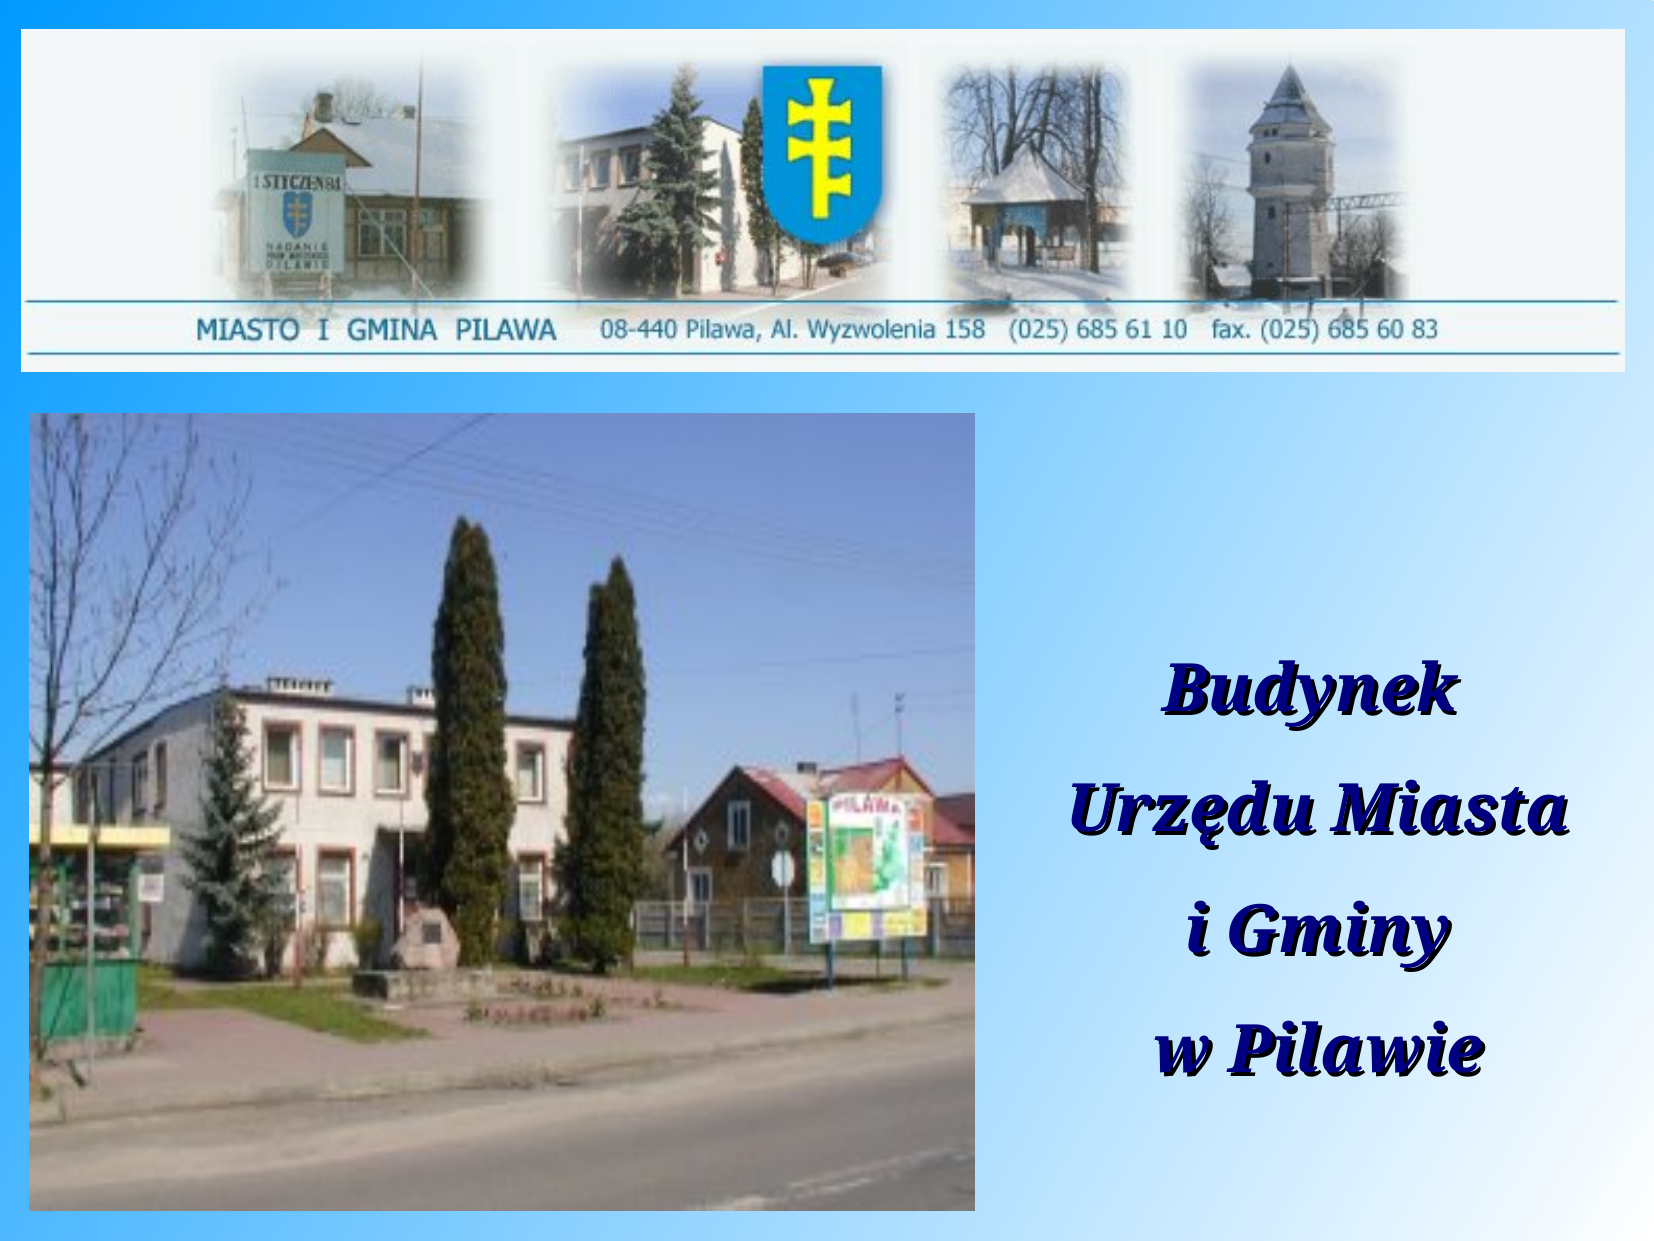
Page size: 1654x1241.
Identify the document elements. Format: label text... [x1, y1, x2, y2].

picture [29, 413, 975, 1211]
picture [21, 29, 1625, 372]
list Budynek Urzędu Miasta i Gminy w Pilawie [964, 399, 1654, 1182]
